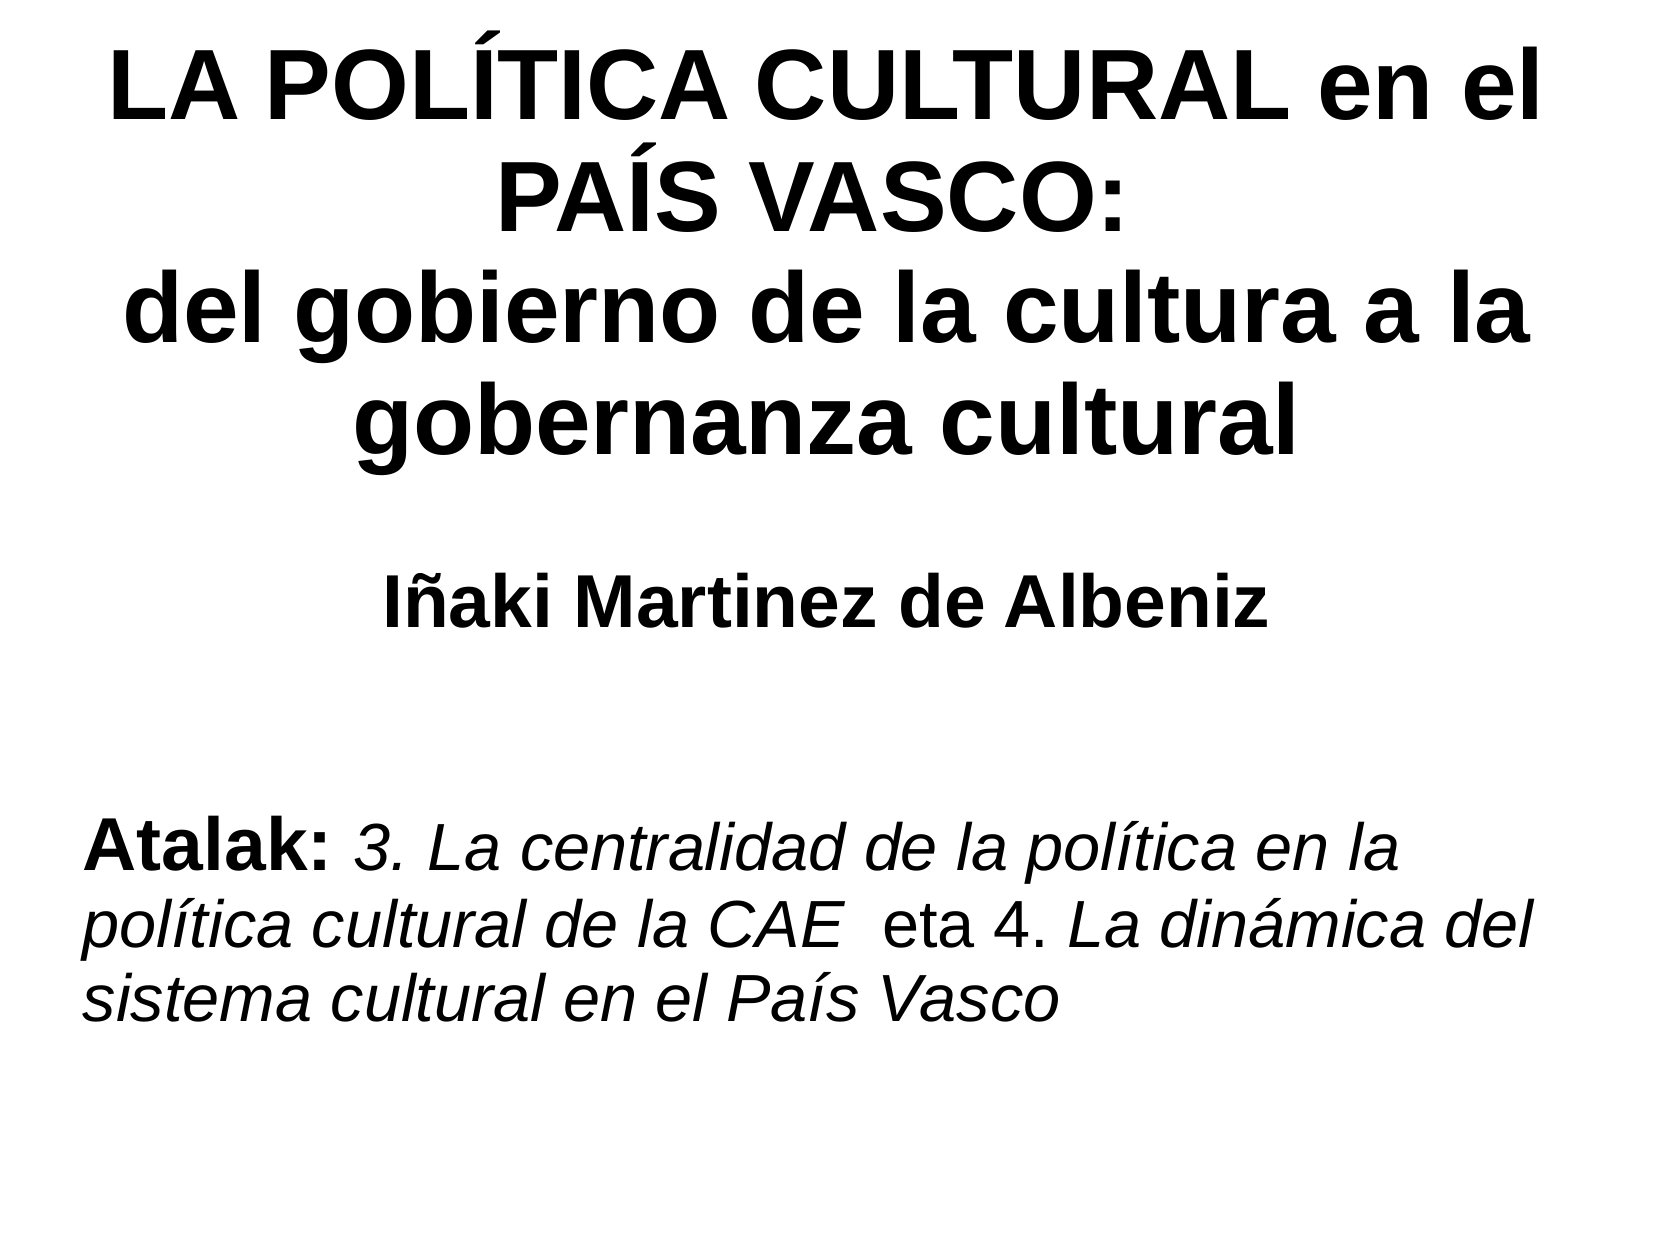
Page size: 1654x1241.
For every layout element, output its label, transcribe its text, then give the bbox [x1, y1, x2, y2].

subtitle LA POLÍTICA CULTURAL en el PAÍS VASCO: del gobierno de la cultura a la gobernanza cultural Iñaki Martinez de Albeniz Atalak: 3. La centralidad de la política en la política cultural de la CAE eta 4. La dinámica del sistema cultural en el País Vasco Ikaslea: Manex Mailharin [82, 28, 1571, 1241]
